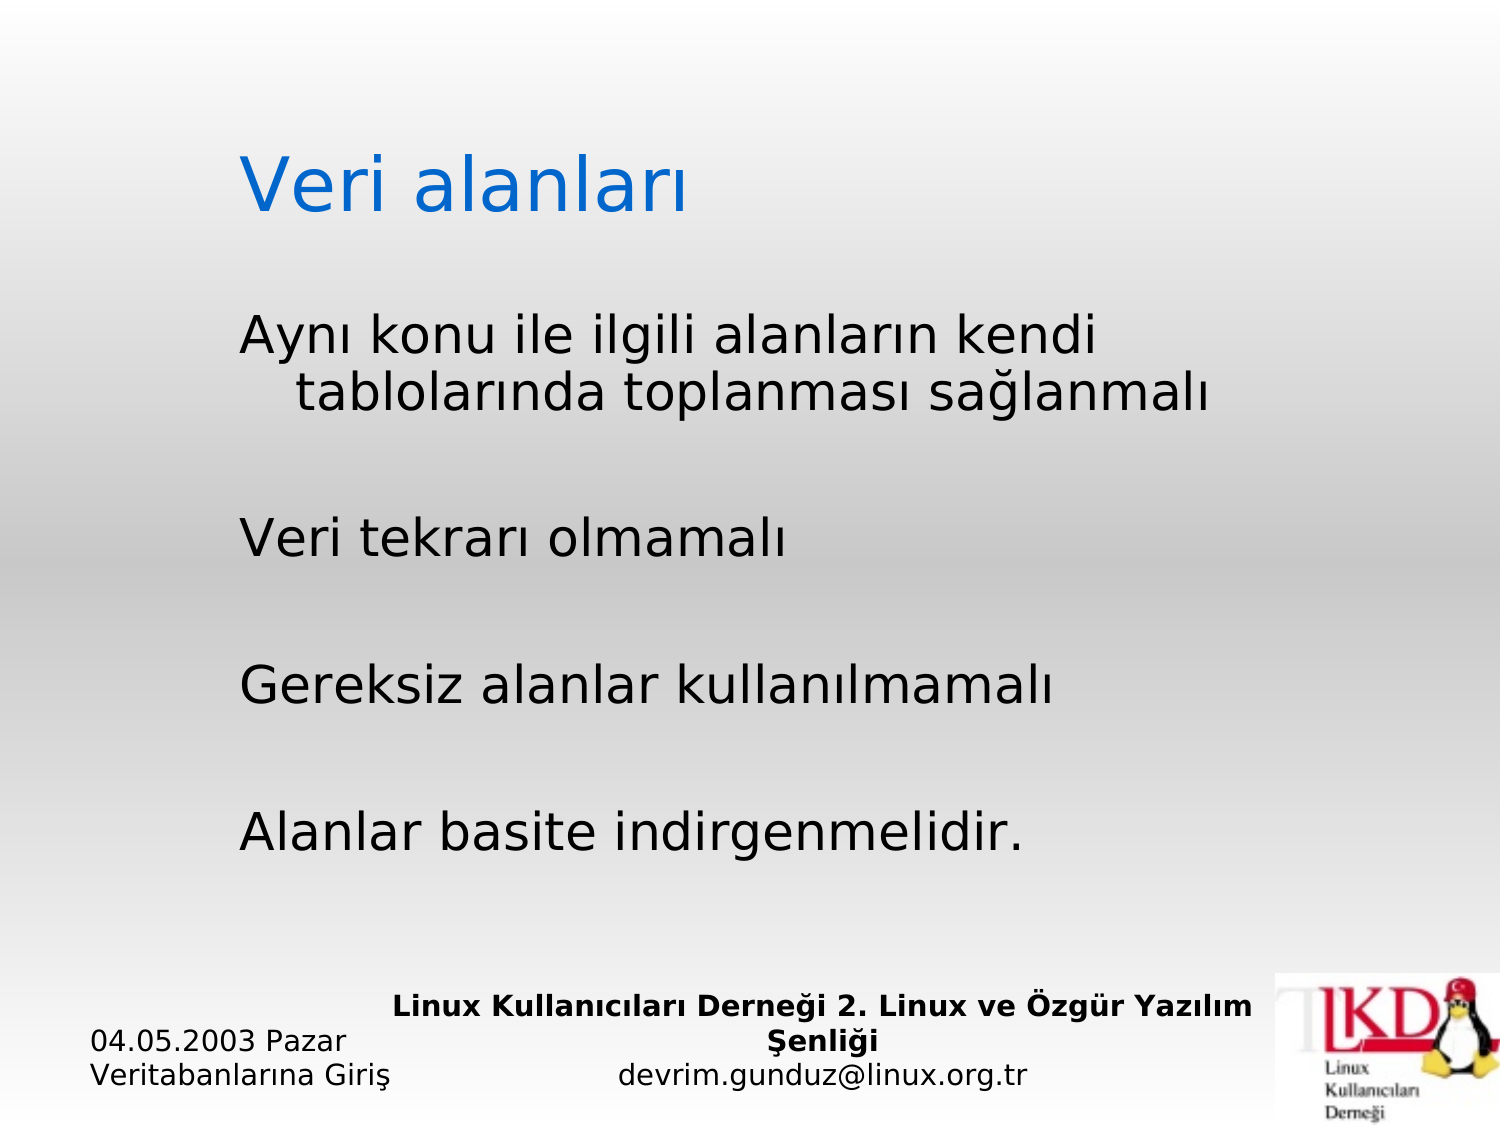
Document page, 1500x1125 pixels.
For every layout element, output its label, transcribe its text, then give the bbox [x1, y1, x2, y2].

title Veri alanları [224, 49, 1425, 237]
picture [1275, 973, 1500, 1125]
list Aynı konu ile ilgili alanların kendi tablolarında toplanması sağlanmalı Veri tekrarı olmamalı Gereksiz alanlar kullanılmamalı Alanlar basite indirgenmelidir. [224, 299, 1425, 975]
